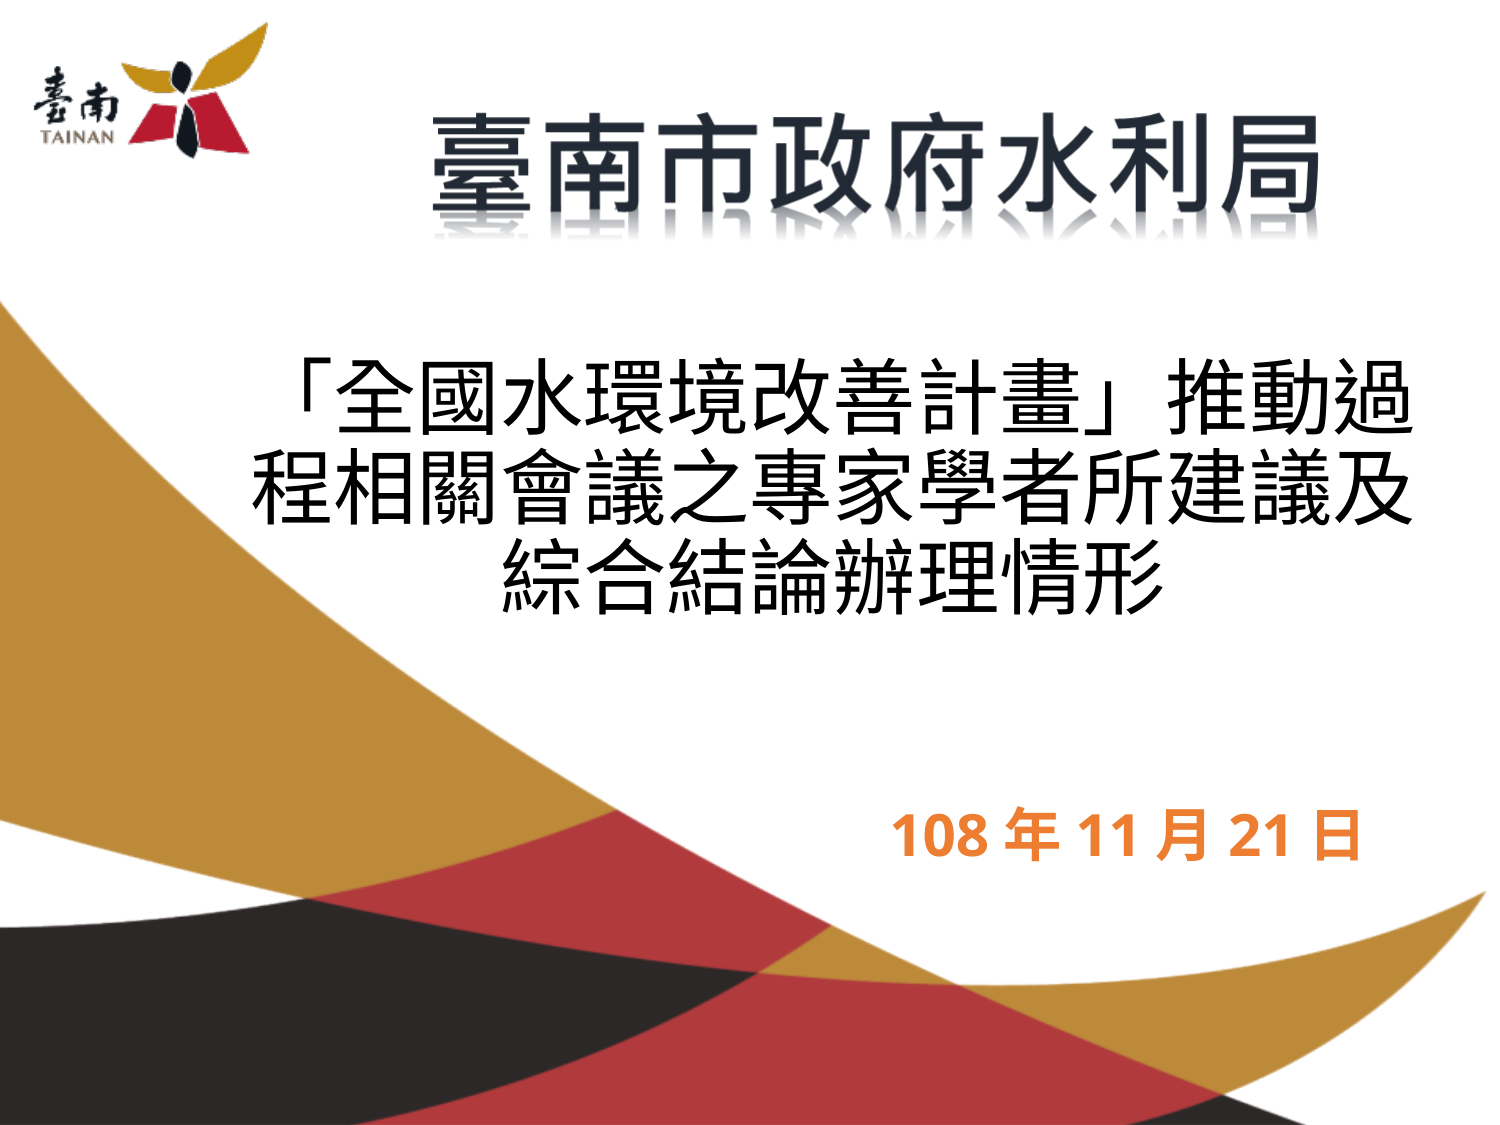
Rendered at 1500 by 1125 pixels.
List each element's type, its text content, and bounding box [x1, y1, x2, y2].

picture [0, 296, 1497, 1125]
picture [355, 61, 1398, 337]
subtitle 108年11月21日 [750, 798, 1382, 894]
picture [17, 18, 290, 173]
title 「全國水環境改善計畫」推動過程相關會議之專家學者所建議及綜合結論辦理情形 [195, 255, 1471, 639]
